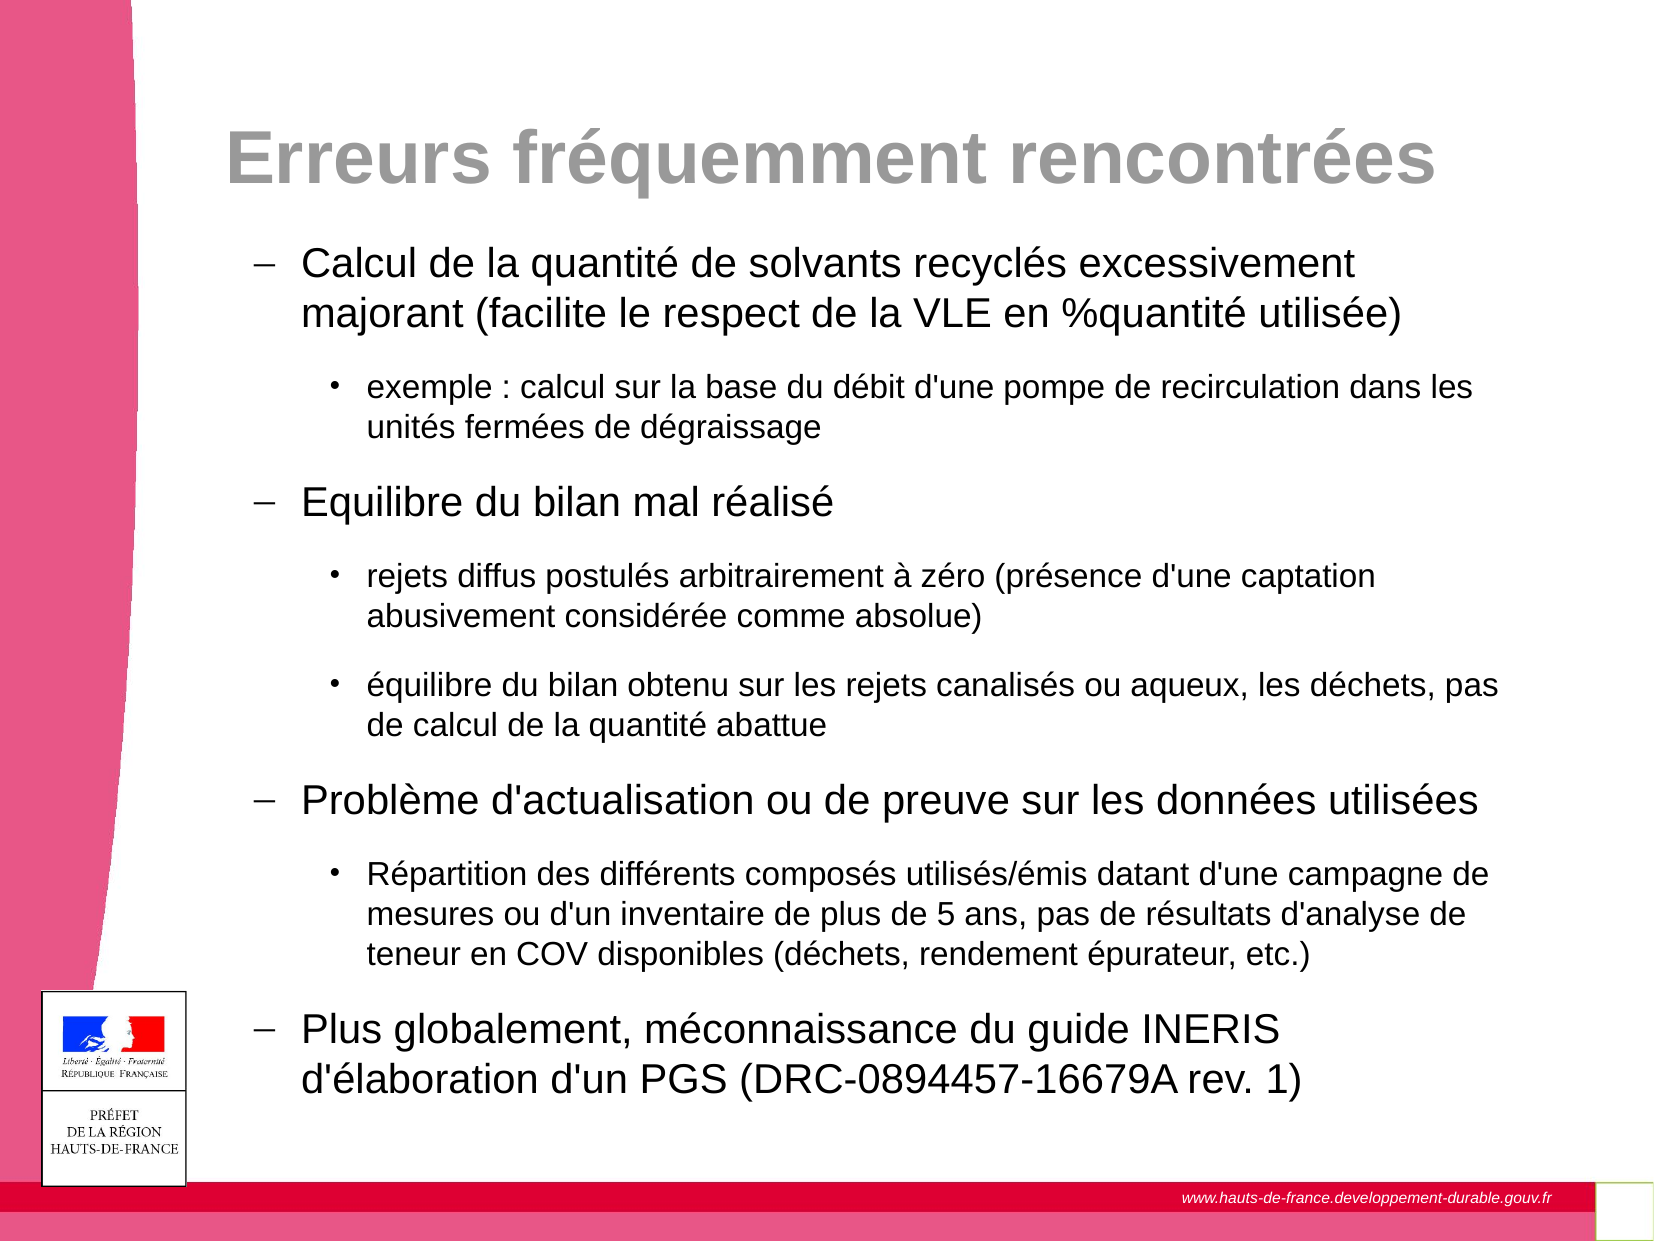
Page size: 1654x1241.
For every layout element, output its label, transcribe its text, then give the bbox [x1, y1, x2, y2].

picture [0, 0, 1654, 1241]
text_box Erreurs fréquemment rencontrées [87, 49, 1576, 258]
text_box Calcul de la quantité de solvants recyclés excessivement majorant (facilite le respect de la VLE en %quantité utilisée) exemple : calcul sur la base du débit d'une pompe de recirculation dans les unités fermées de dégraissage Equilibre du bilan mal réalisé rejets diffus postulés arbitrairement à zéro (présence d'une captation abusivement considérée comme absolue) équilibre du bilan obtenu sur les rejets canalisés ou aqueux, les déchets, pas de calcul de la quantité abattue Problème d'actualisation ou de preuve sur les données utilisées Répartition des différents composés utilisés/émis datant d'une campagne de mesures ou d'un inventaire de plus de 5 ans, pas de résultats d'analyse de teneur en COV disponibles (déchets, rendement épurateur, etc.) Plus globalement, méconnaissance du guide INERIS d'élaboration d'un PGS (DRC-0894457-16679A rev. 1) [179, 236, 1509, 1188]
